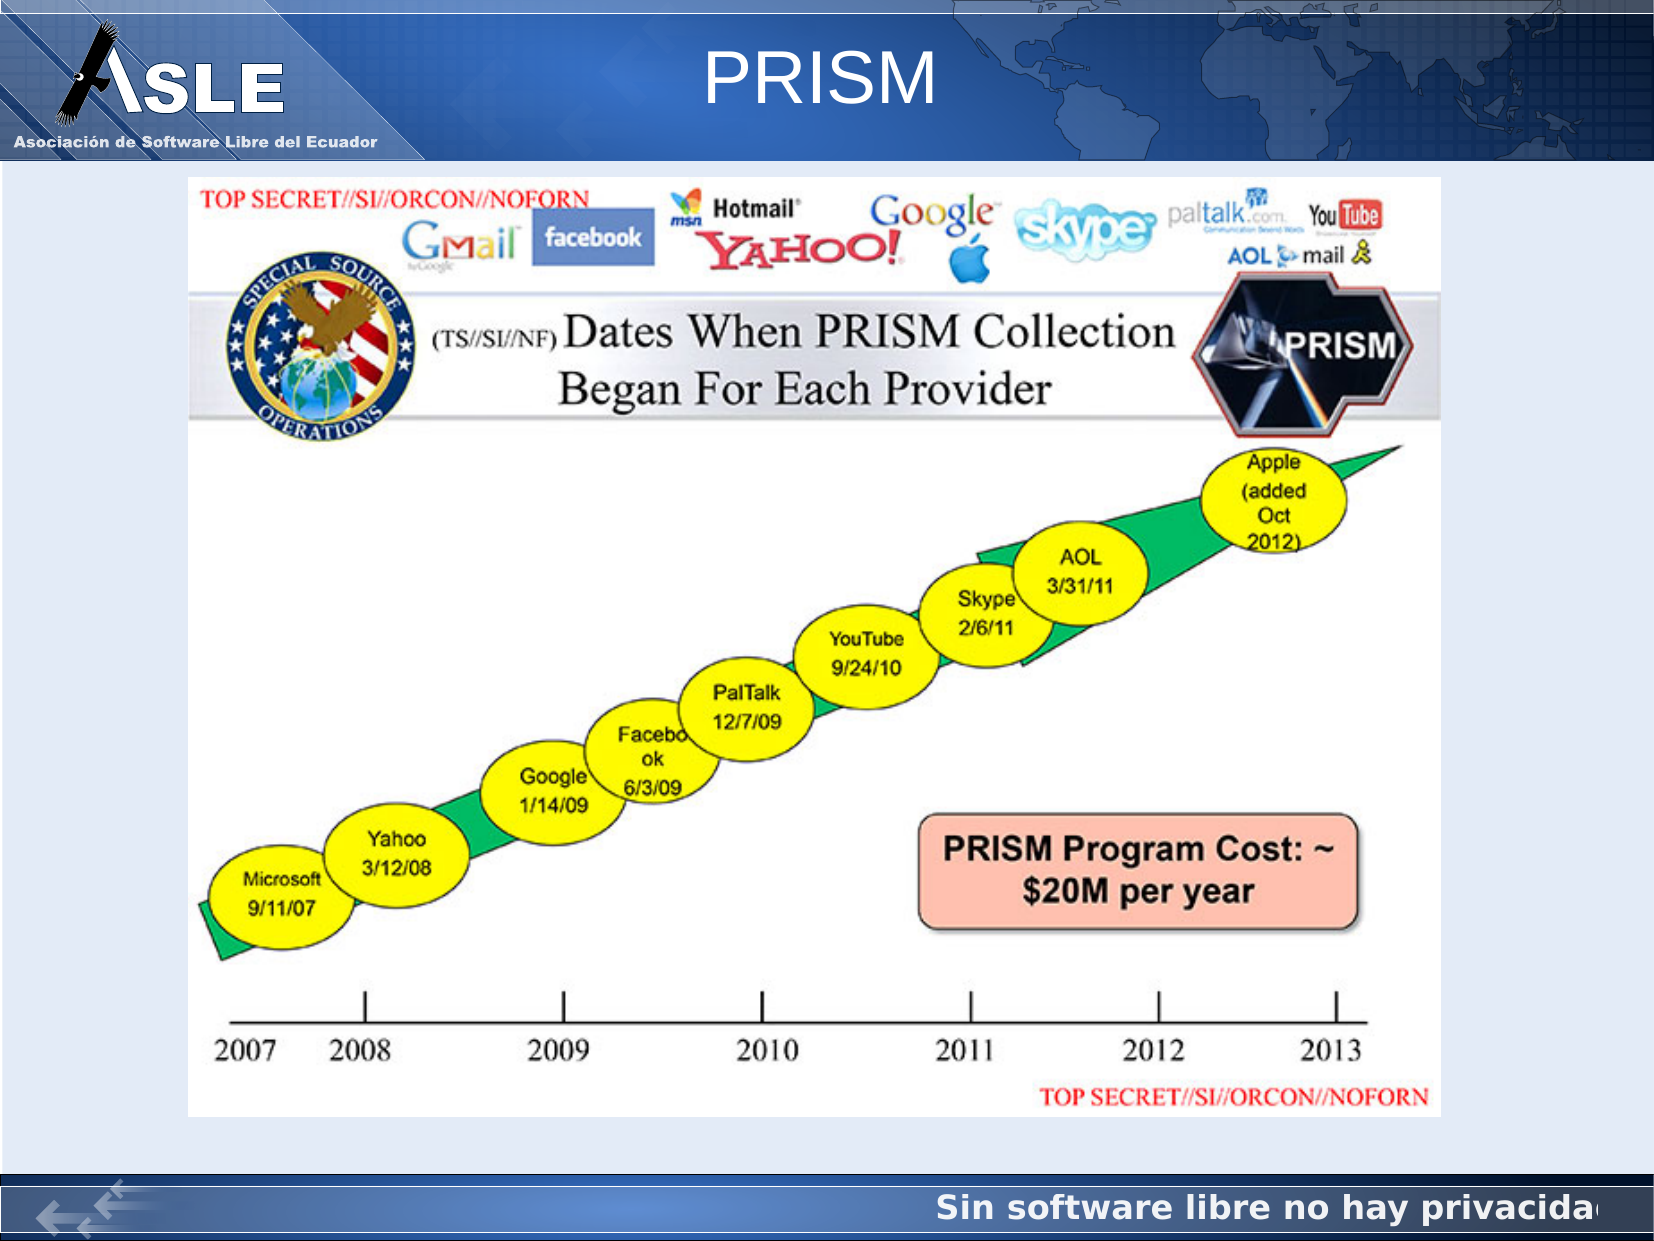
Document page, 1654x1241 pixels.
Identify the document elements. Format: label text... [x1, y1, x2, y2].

title PRISM [0, 26, 1642, 130]
picture [188, 177, 1441, 1117]
